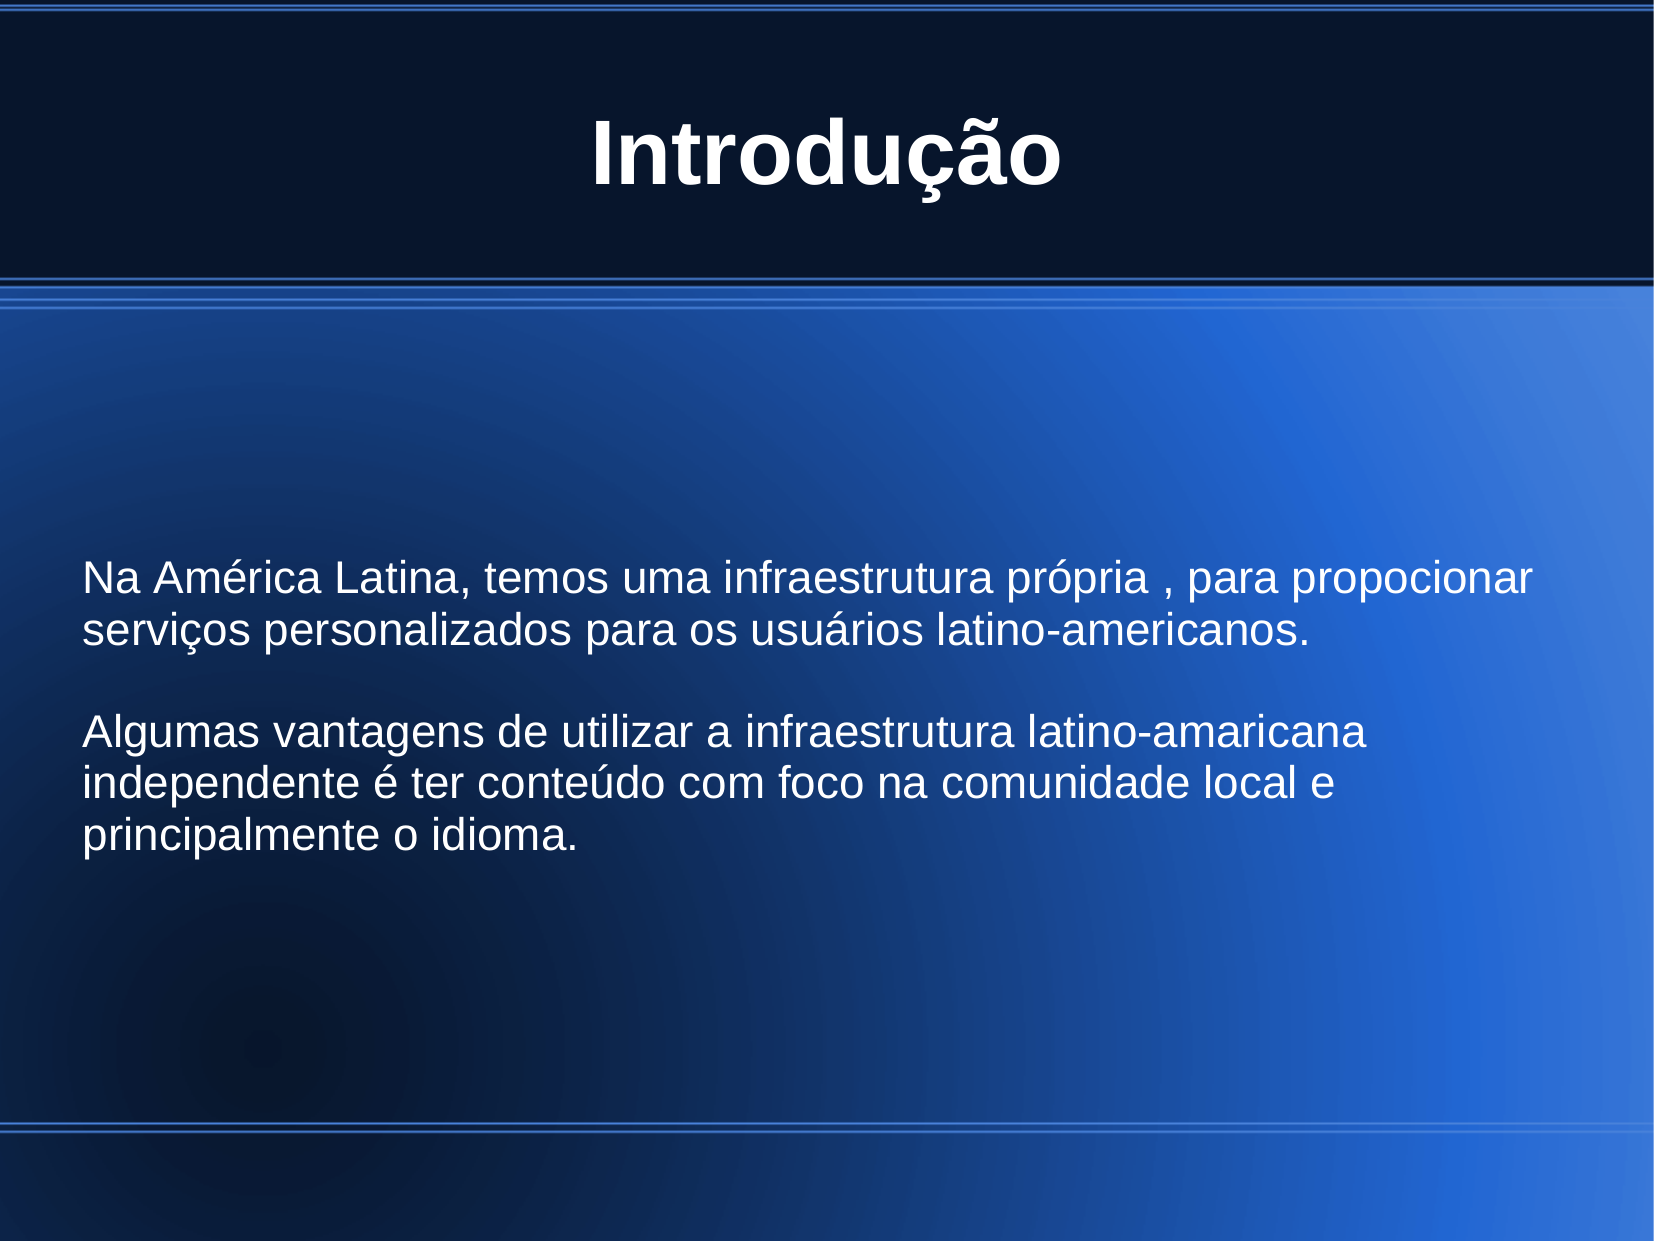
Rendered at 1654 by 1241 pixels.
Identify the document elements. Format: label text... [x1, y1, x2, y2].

subtitle Na América Latina, temos uma infraestrutura própria , para propocionar serviços personalizados para os usuários latino-americanos. Algumas vantagens de utilizar a infraestrutura latino-amaricana independente é ter conteúdo com foco na comunidade local e principalmente o idioma. [82, 362, 1571, 1050]
title Introdução [82, 49, 1571, 257]
picture [0, 0, 1654, 1241]
